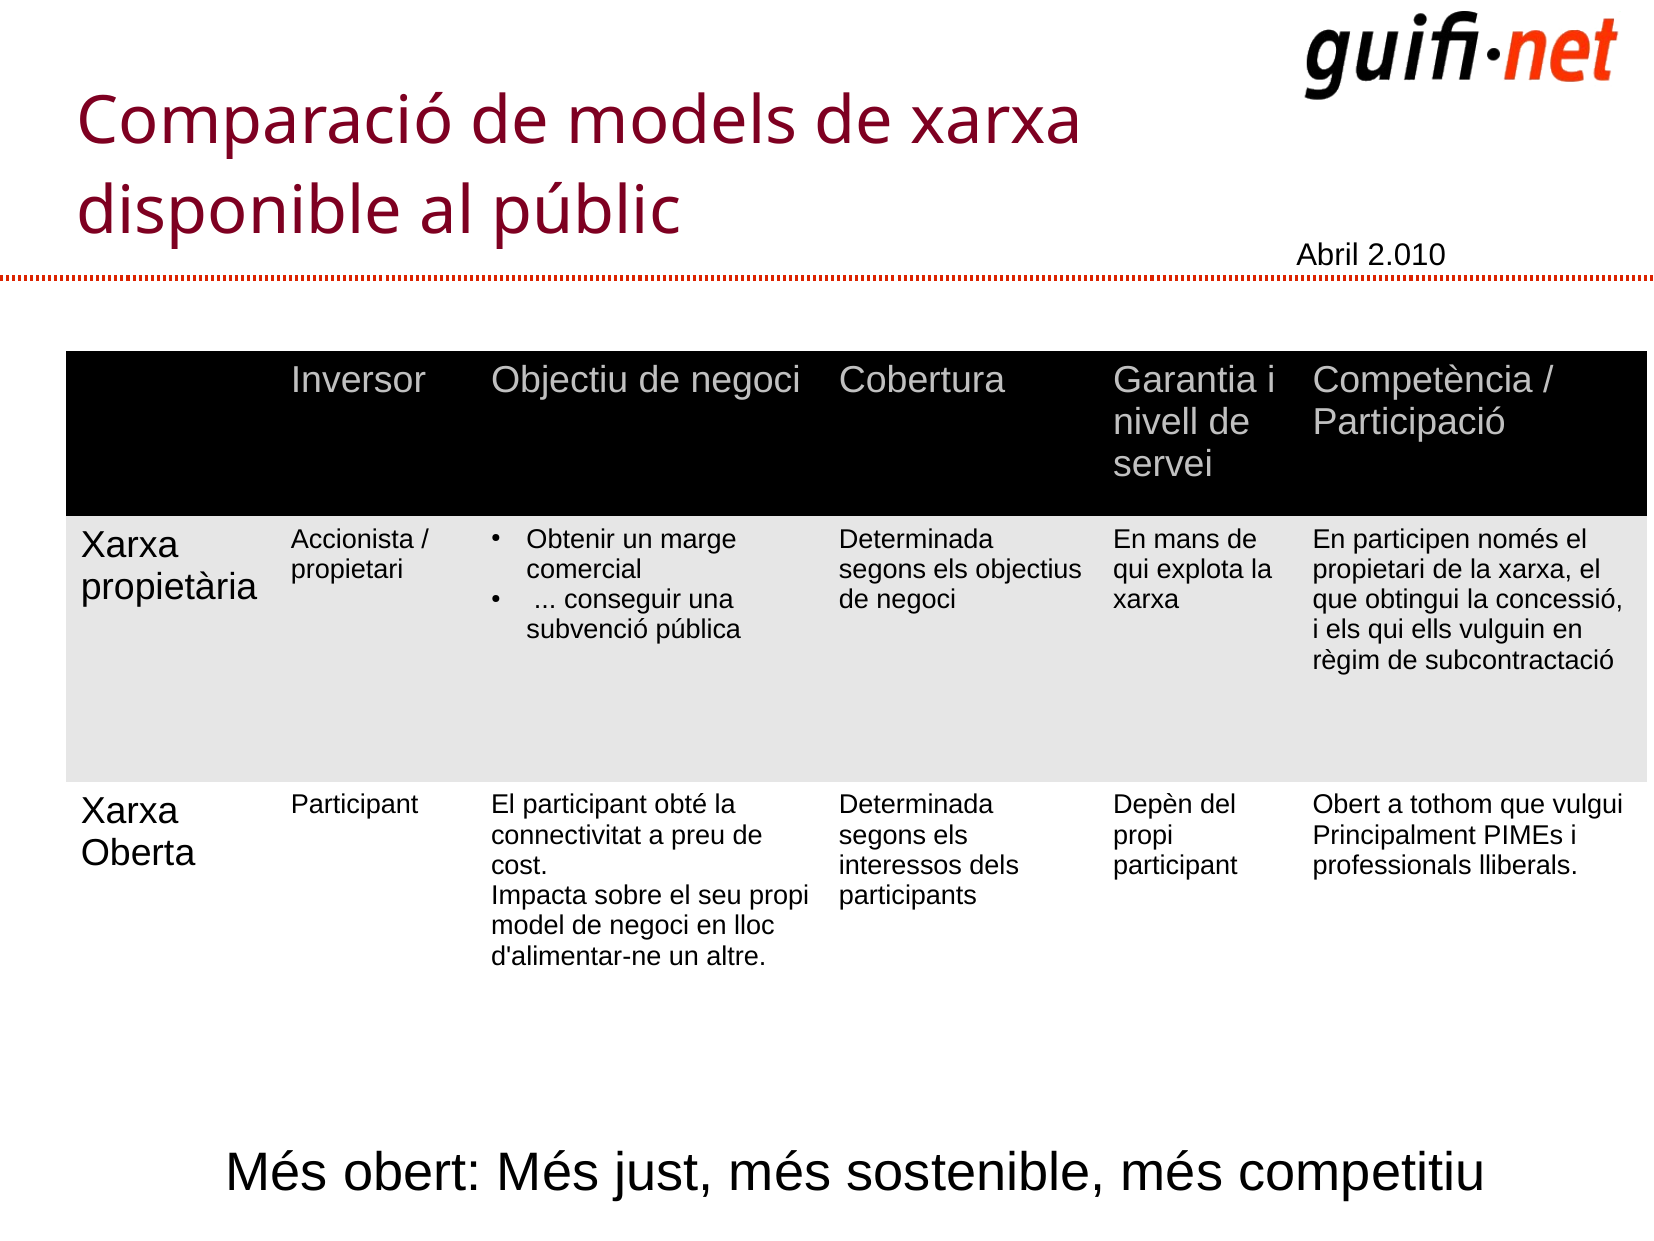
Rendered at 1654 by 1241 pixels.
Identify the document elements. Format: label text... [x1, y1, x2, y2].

table_cell Obtenir un marge comercial ... conseguir una subvenció pública [476, 516, 824, 782]
table_cell El participant obté la connectivitat a preu de cost. Impacta sobre el seu propi model de negoci en lloc d'alimentar-ne un altre. [476, 782, 824, 1052]
table_cell Xarxa propietària [66, 516, 276, 782]
table_cell Depèn del propi participant [1098, 782, 1298, 1052]
table_header Competència / Participació [1298, 351, 1647, 516]
table_header Cobertura [824, 351, 1098, 516]
table_header Inversor [276, 351, 476, 516]
table_header Garantia i nivell de servei [1098, 351, 1298, 516]
table_cell Determinada segons els objectius de negoci [824, 516, 1098, 782]
table_cell Participant [276, 782, 476, 1052]
table_header [66, 351, 276, 516]
text_box Més obert: Més just, més sostenible, més competitiu [210, 1133, 1625, 1210]
title Comparació de models de xarxa disponible al públic [76, 59, 1093, 267]
table_cell En participen només el propietari de la xarxa, el que obtingui la concessió, i els qui ells vulguin en règim de subcontractació [1298, 516, 1647, 782]
table_cell Obert a tothom que vulgui Principalment PIMEs i professionals lliberals. [1298, 782, 1647, 1052]
table_header Objectiu de negoci [476, 351, 824, 516]
table_cell En mans de qui explota la xarxa [1098, 516, 1298, 782]
table_cell Xarxa Oberta [66, 782, 276, 1052]
picture [1299, 11, 1625, 101]
table_cell Determinada segons els interessos dels participants [824, 782, 1098, 1052]
table_cell Accionista / propietari [276, 516, 476, 782]
